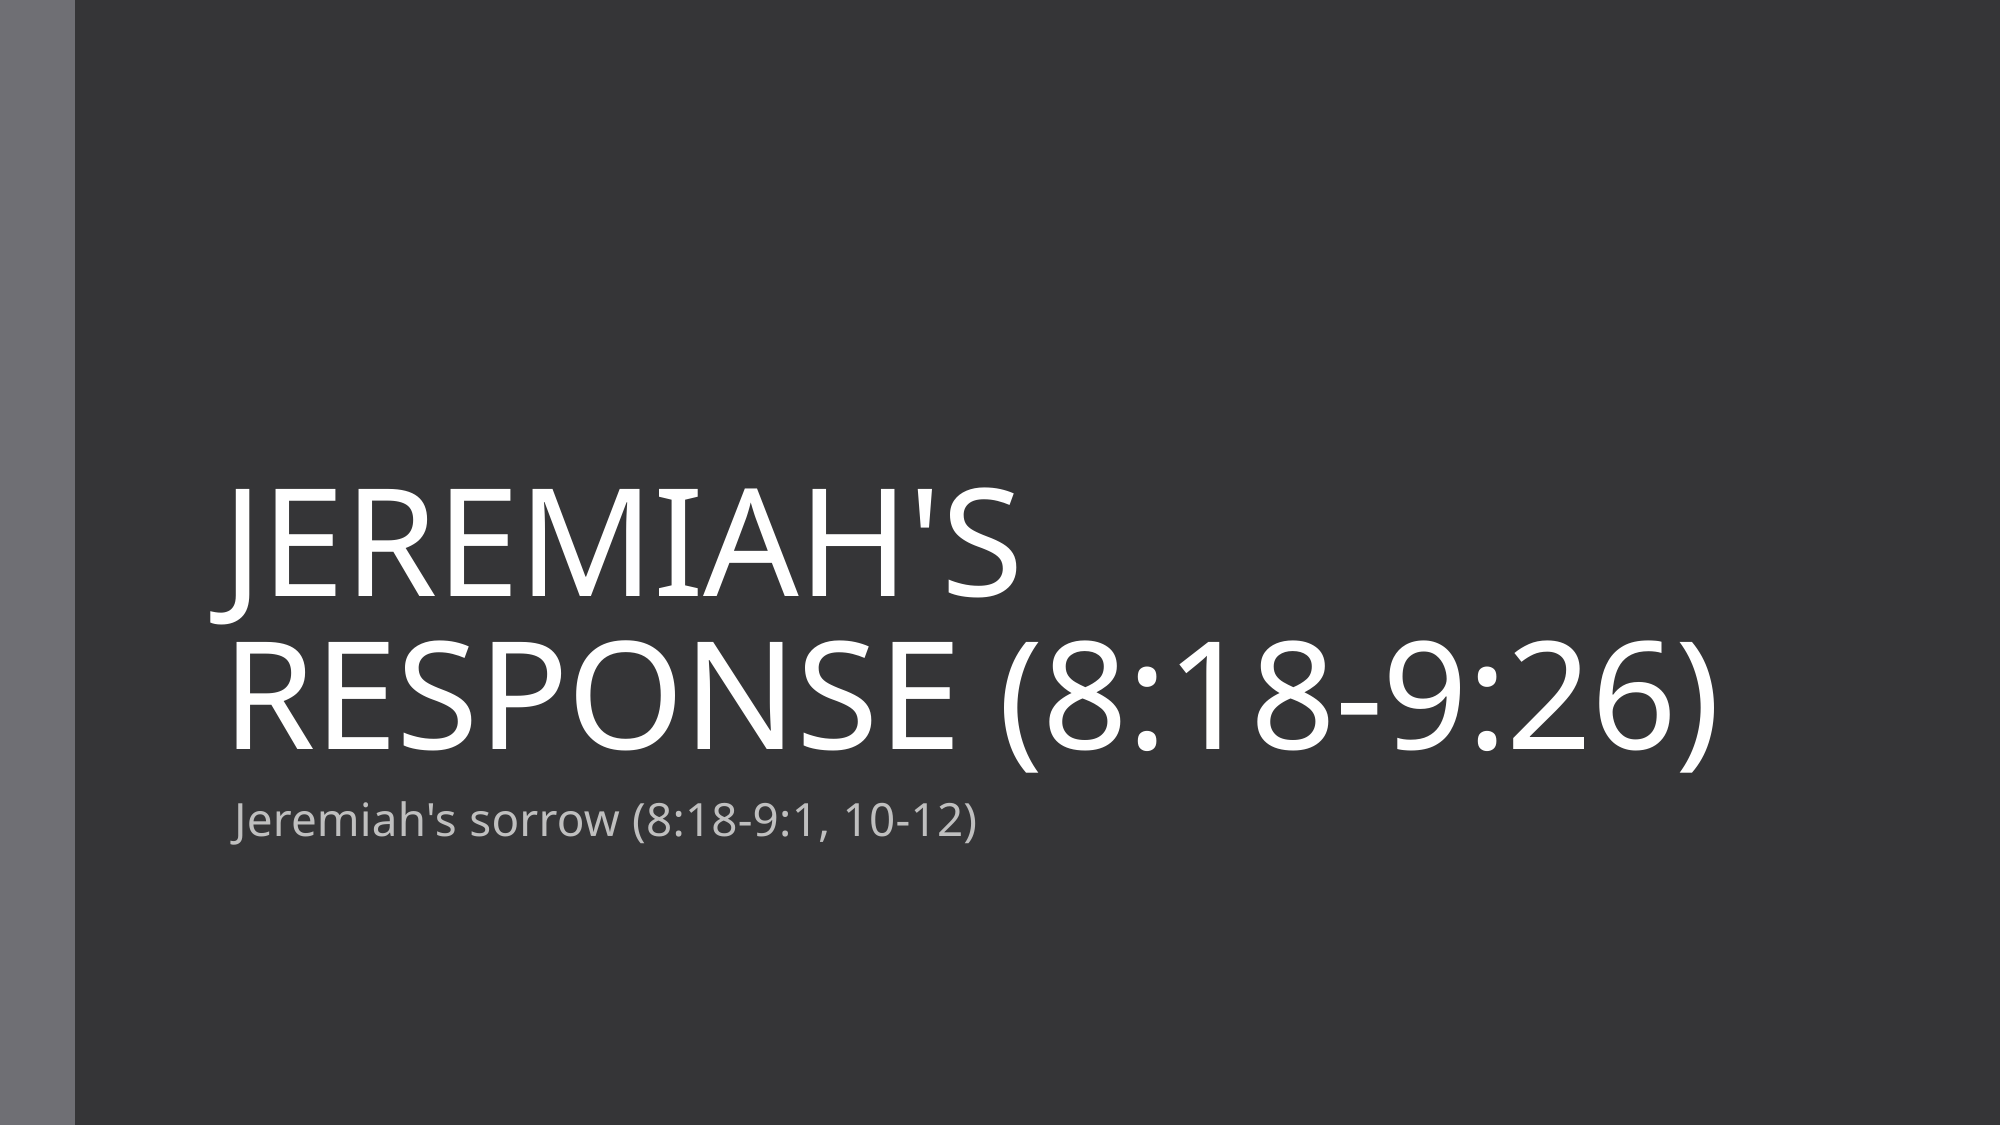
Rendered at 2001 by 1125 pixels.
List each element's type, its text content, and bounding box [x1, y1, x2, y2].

title JEREMIAH'S RESPONSE (8:18-9:26) [206, 124, 1752, 787]
subtitle Jeremiah's sorrow (8:18-9:1, 10-12) [206, 787, 1752, 1066]
